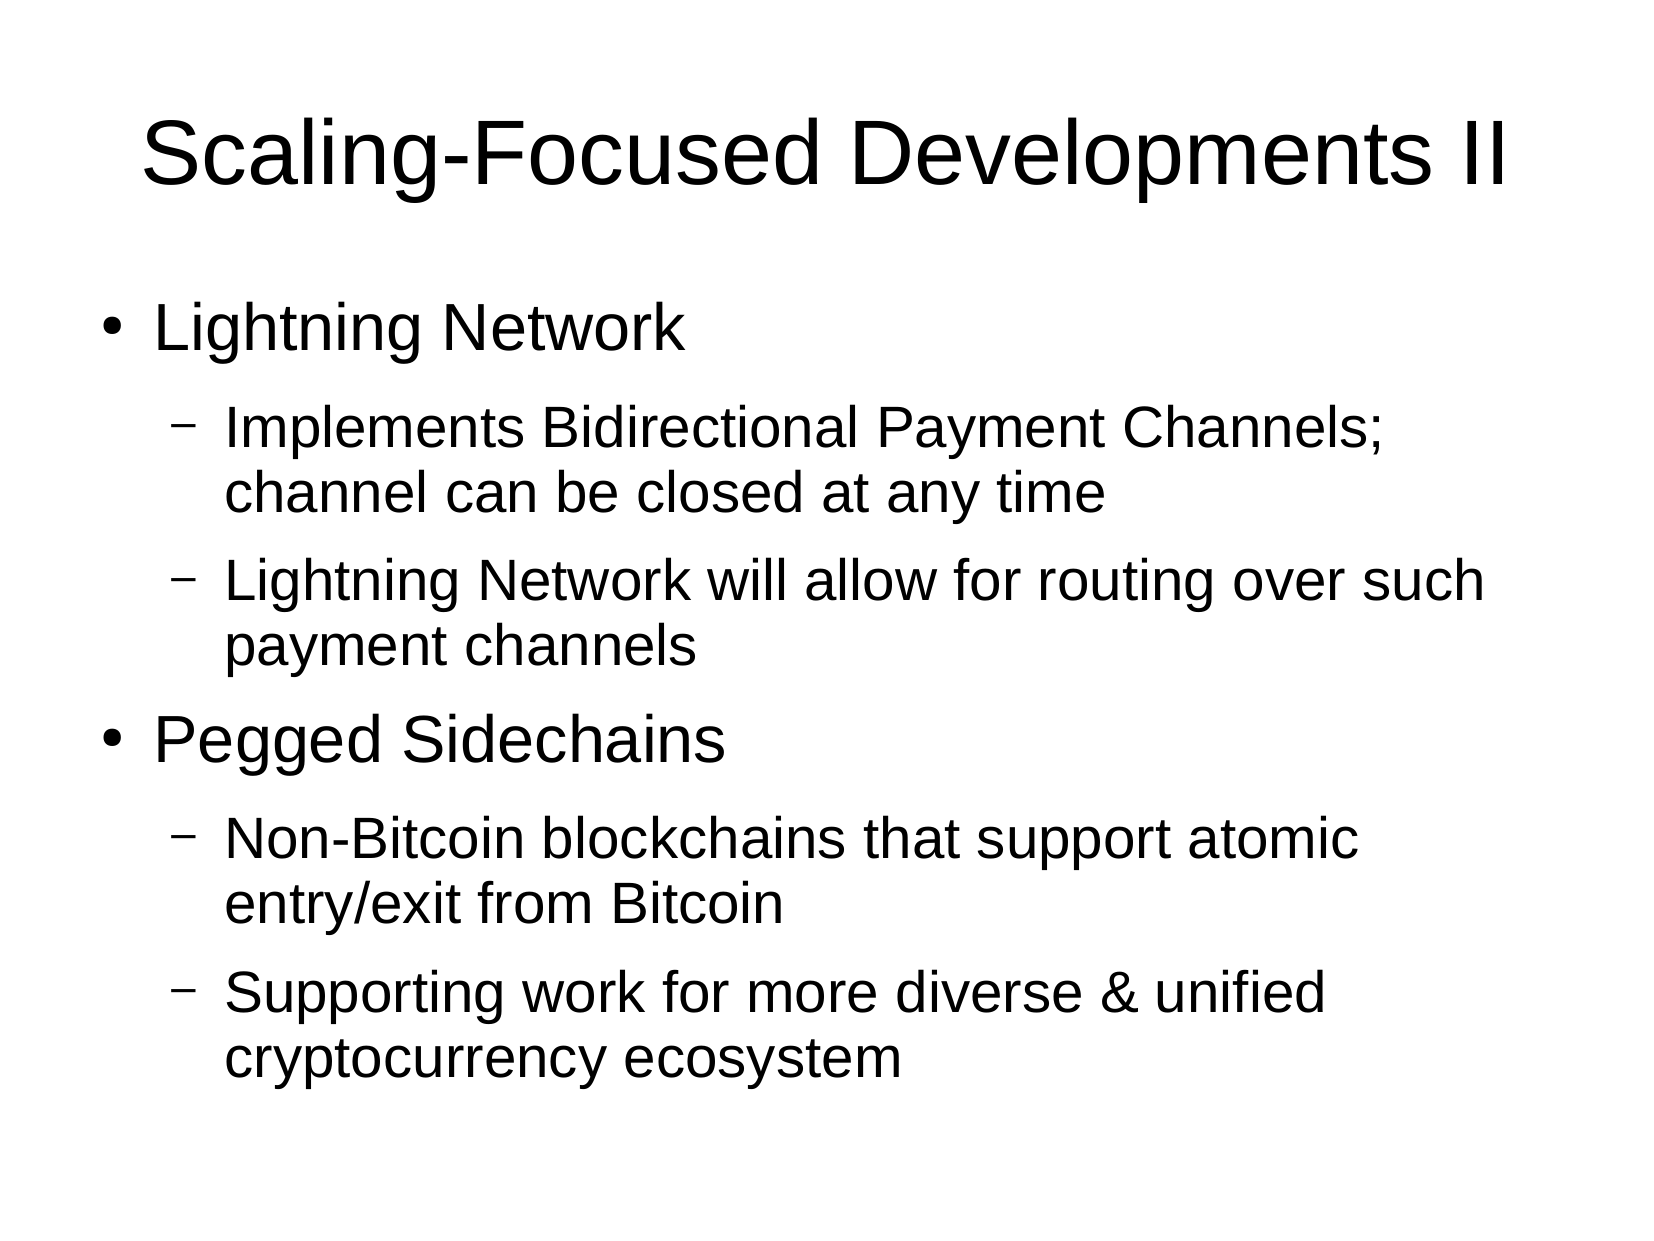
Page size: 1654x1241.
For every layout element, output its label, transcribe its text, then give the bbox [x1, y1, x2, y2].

list Lightning Network Implements Bidirectional Payment Channels; channel can be closed at any time Lightning Network will allow for routing over such payment channels Pegged Sidechains Non-Bitcoin blockchains that support atomic entry/exit from Bitcoin Supporting work for more diverse & unified cryptocurrency ecosystem [82, 290, 1571, 1171]
title Scaling-Focused Developments II [82, 49, 1571, 257]
